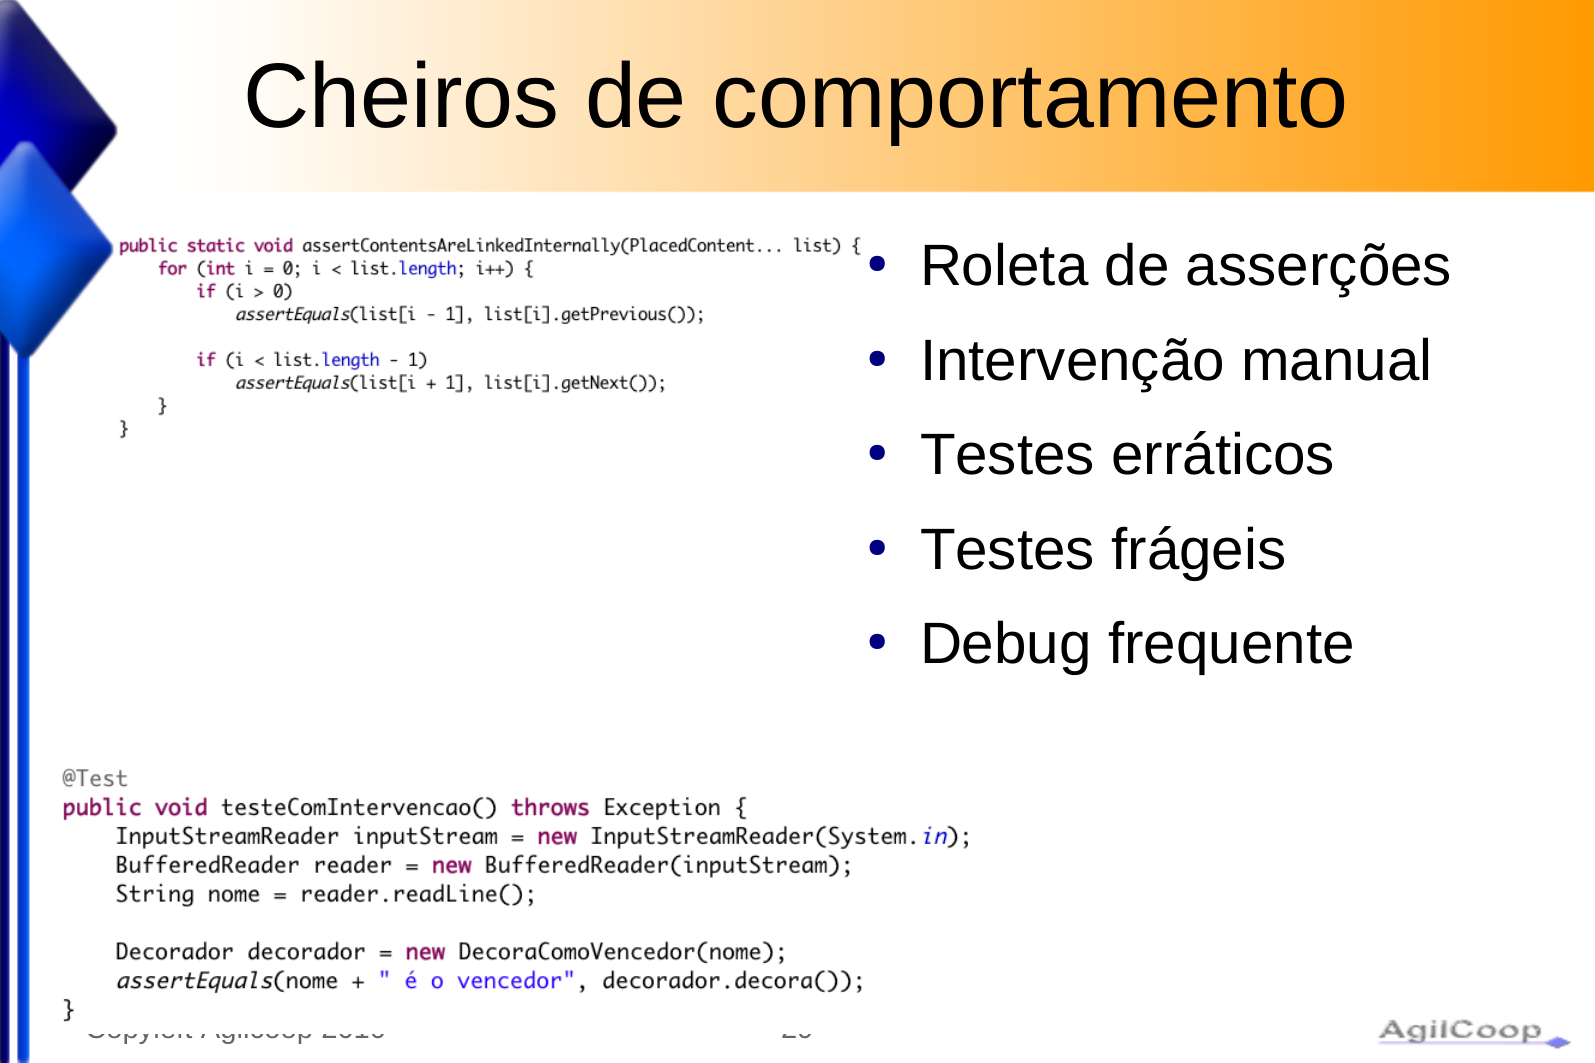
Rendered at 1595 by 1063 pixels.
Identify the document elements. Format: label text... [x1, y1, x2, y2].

picture [0, 0, 1595, 1063]
title Cheiros de comportamento [79, 6, 1515, 185]
list Roleta de asserções Intervenção manual Testes erráticos Testes frágeis Debug frequente [849, 232, 1550, 947]
